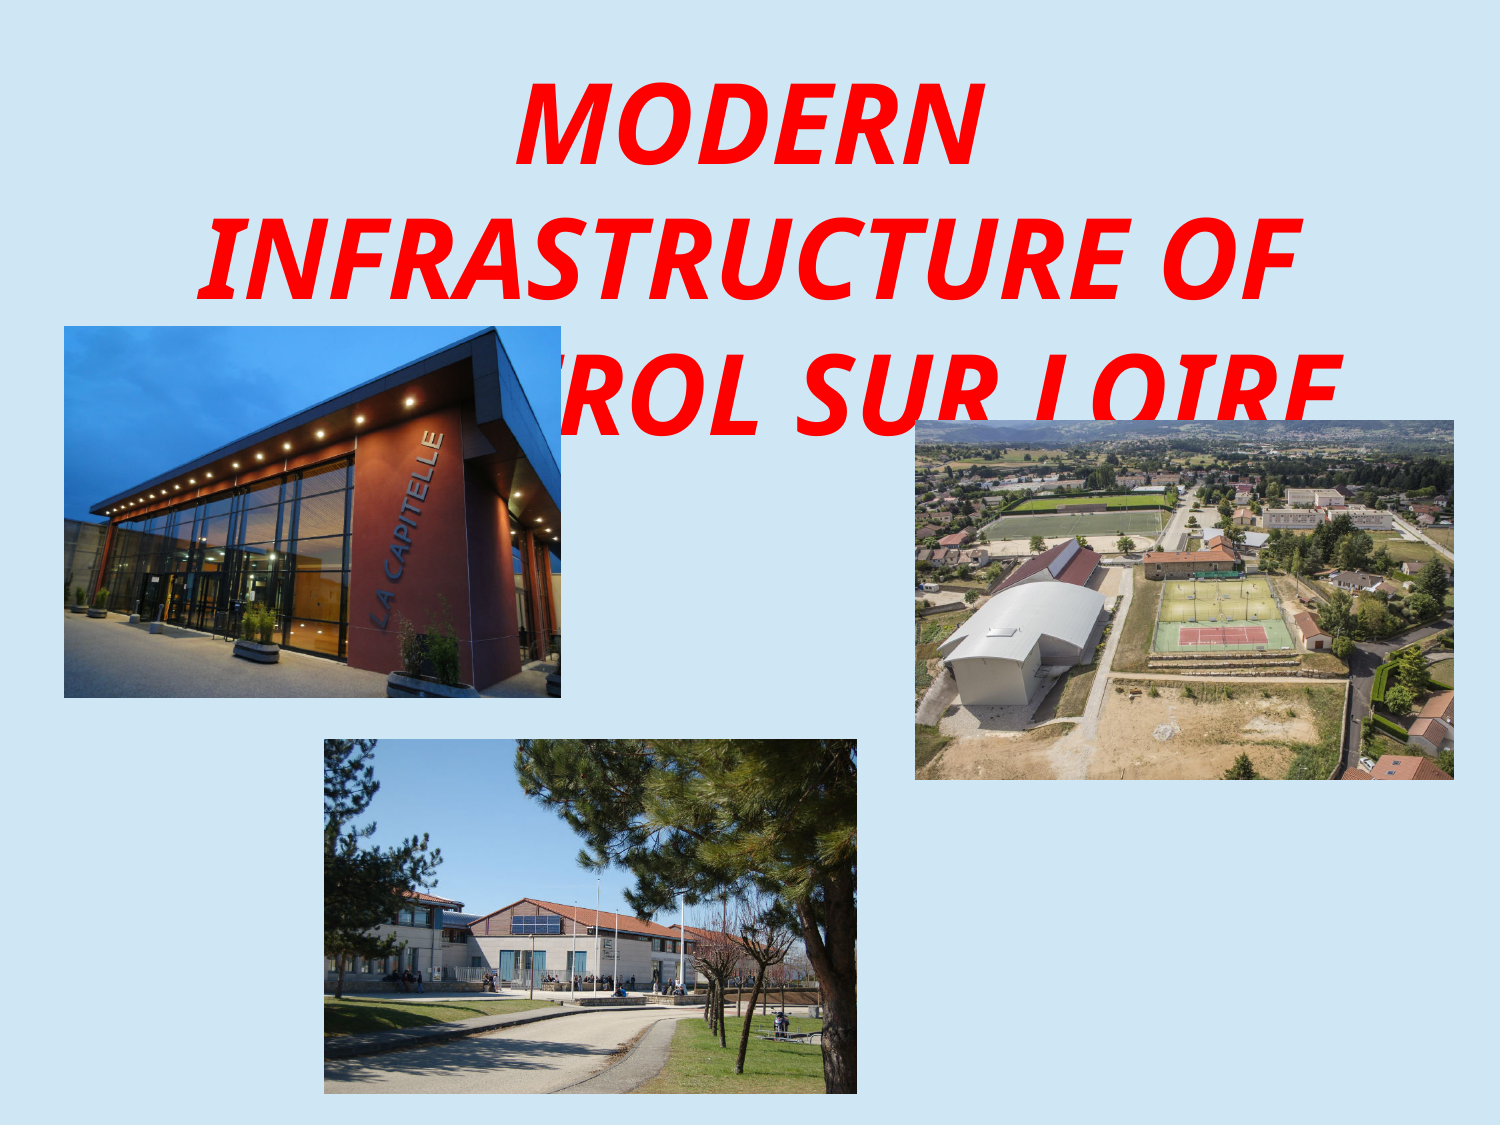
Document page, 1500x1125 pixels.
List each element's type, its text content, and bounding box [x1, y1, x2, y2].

picture [64, 326, 561, 698]
title MODERN INFRASTRUCTURE OF MONISTROL SUR LOIRE [75, 45, 1425, 233]
picture [324, 739, 857, 1094]
picture [915, 420, 1454, 780]
